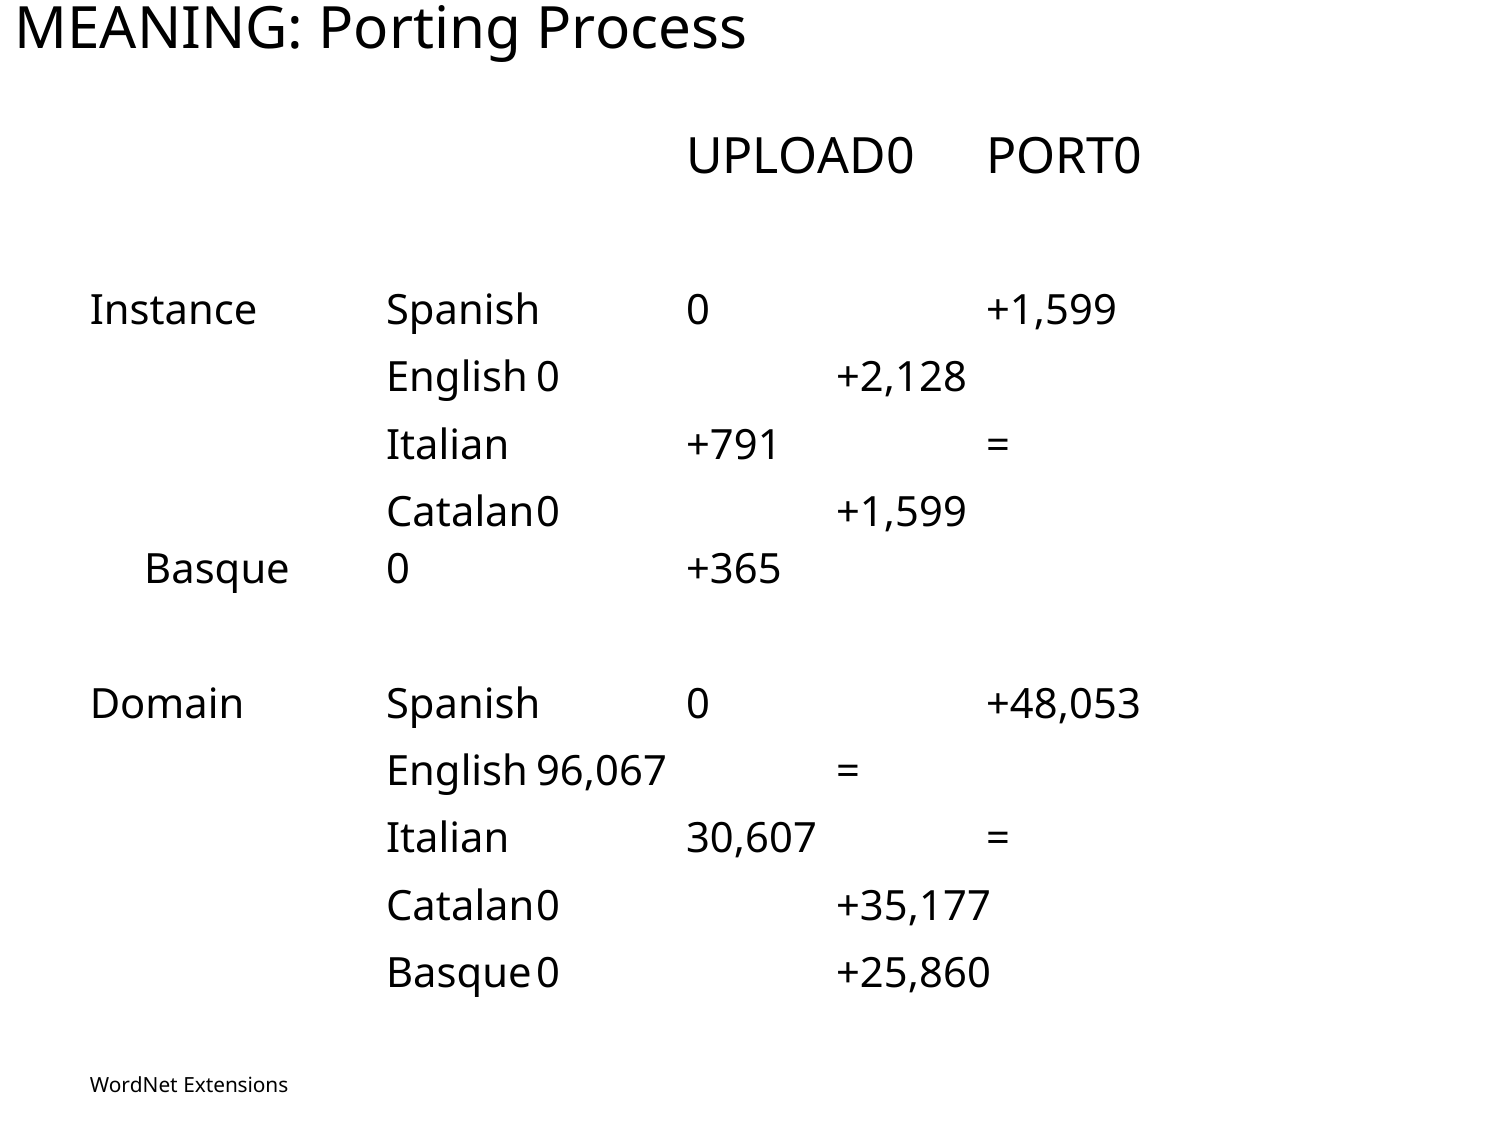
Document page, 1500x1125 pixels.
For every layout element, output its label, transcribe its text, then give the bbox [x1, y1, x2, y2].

list UPLOAD0 PORT0 Instance Spanish 0 +1,599 English 0 +2,128 Italian +791 = Catalan 0 +1,599 Basque 0 +365 Domain Spanish 0 +48,053 English 96,067 = Italian 30,607 = Catalan 0 +35,177 Basque 0 +25,860 [75, 112, 1438, 1001]
title MEANING: Porting Process [0, 0, 1500, 70]
